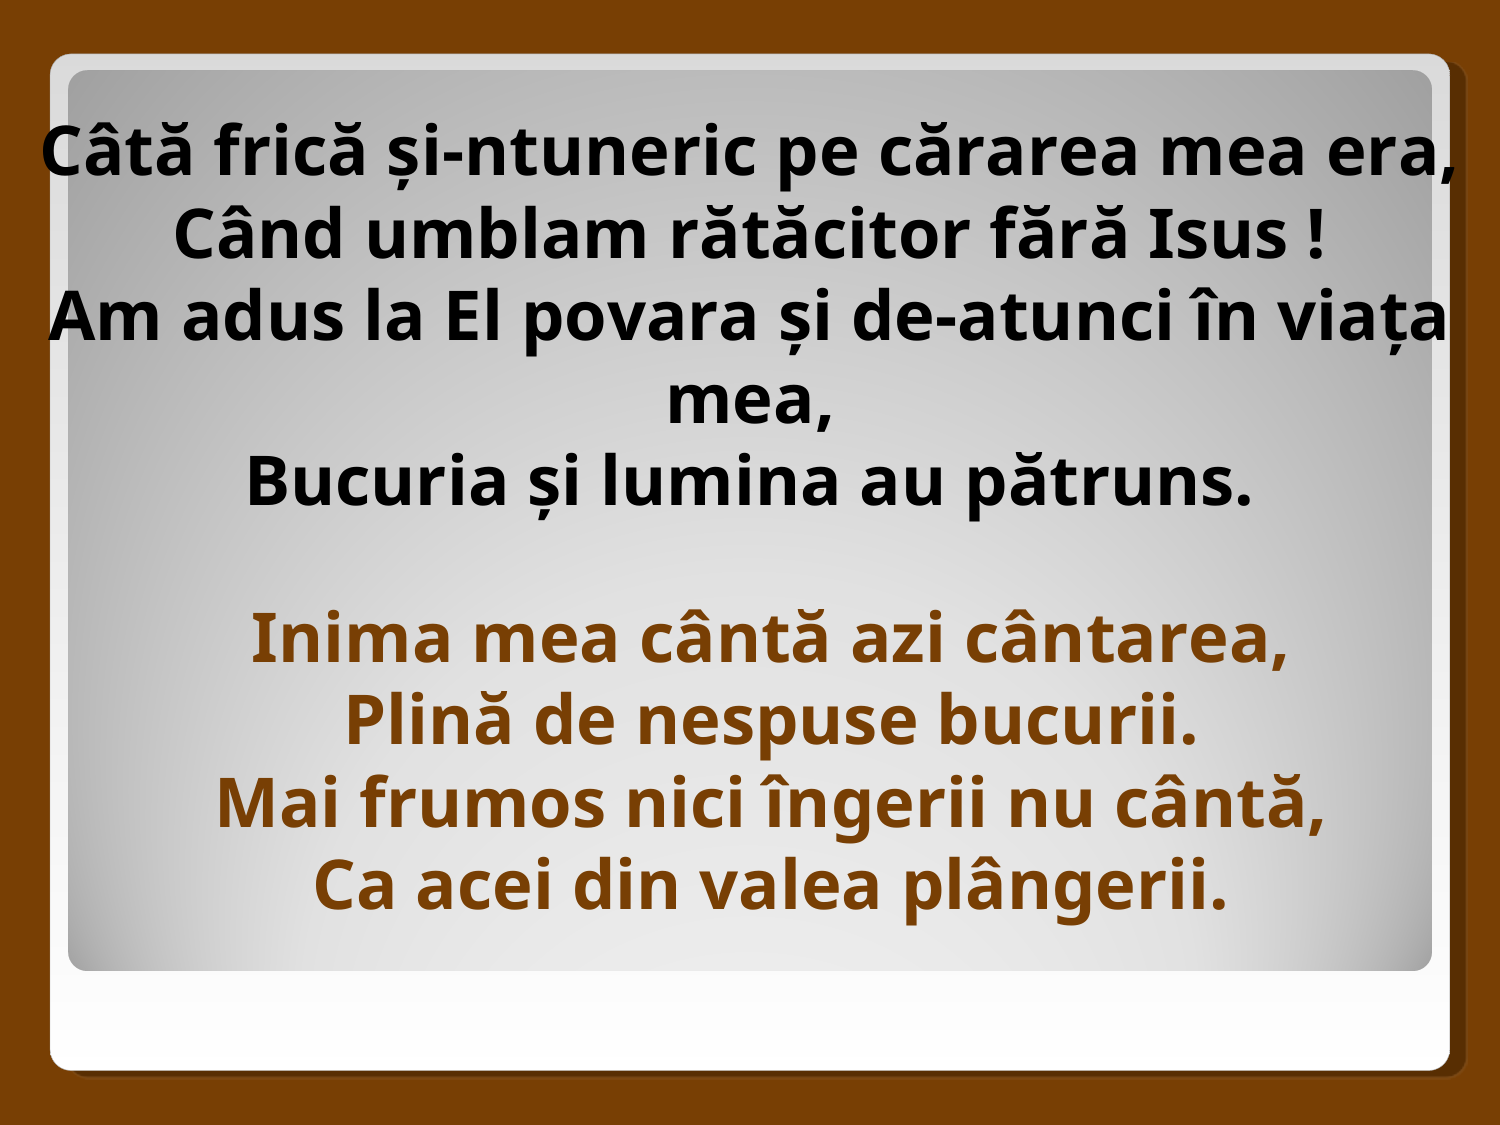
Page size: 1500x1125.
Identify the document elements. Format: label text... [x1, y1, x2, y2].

picture [67, 528, 1433, 972]
text_box Inima mea cântă azi cântarea, Plină de nespuse bucurii. Mai frumos nici îngerii nu cântă, Ca acei din valea plângerii. [100, 538, 1443, 932]
title Câtă frică şi-ntuneric pe cărarea mea era, Când umblam rătăcitor fără Isus ! Am adus la El povara şi de-atunci în viaţa mea, Bucuria şi lumina au pătruns. [0, 66, 1500, 528]
